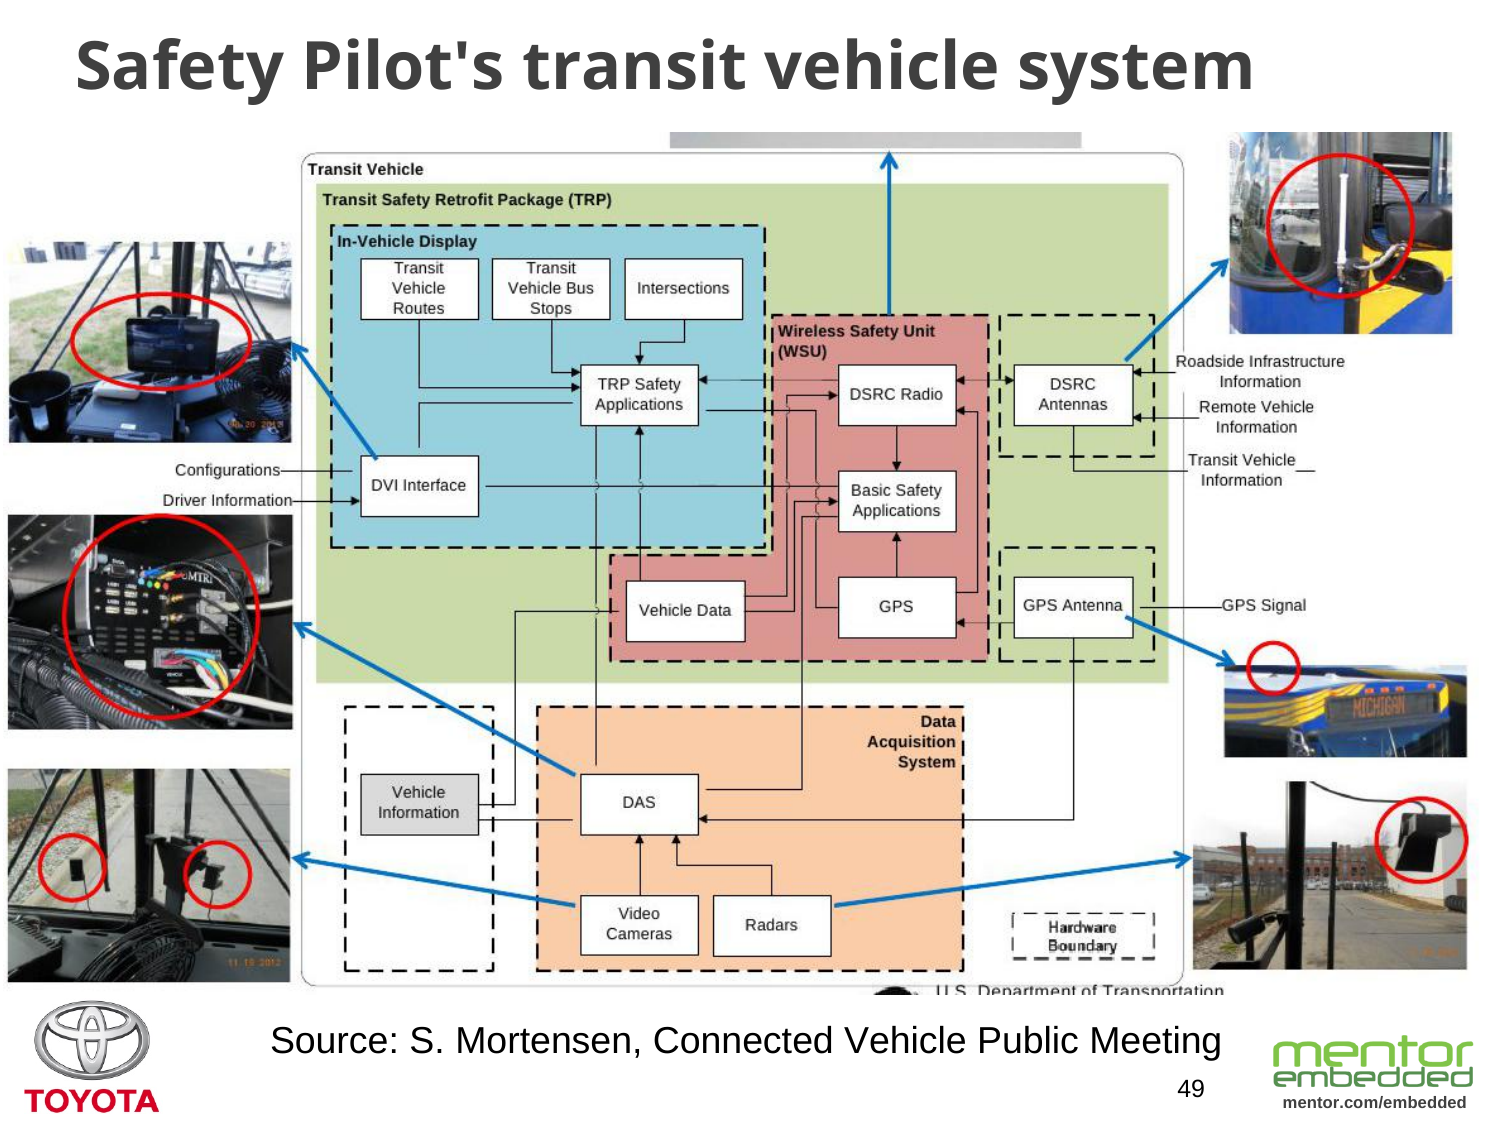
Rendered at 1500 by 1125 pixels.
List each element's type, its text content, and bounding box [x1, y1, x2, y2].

picture [3, 132, 1500, 995]
text_box Source: S. Mortensen, Connected Vehicle Public Meeting [255, 1012, 1245, 1070]
picture [1268, 1030, 1476, 1092]
title Safety Pilot's transit vehicle system [0, 0, 1499, 111]
picture [24, 998, 163, 1114]
